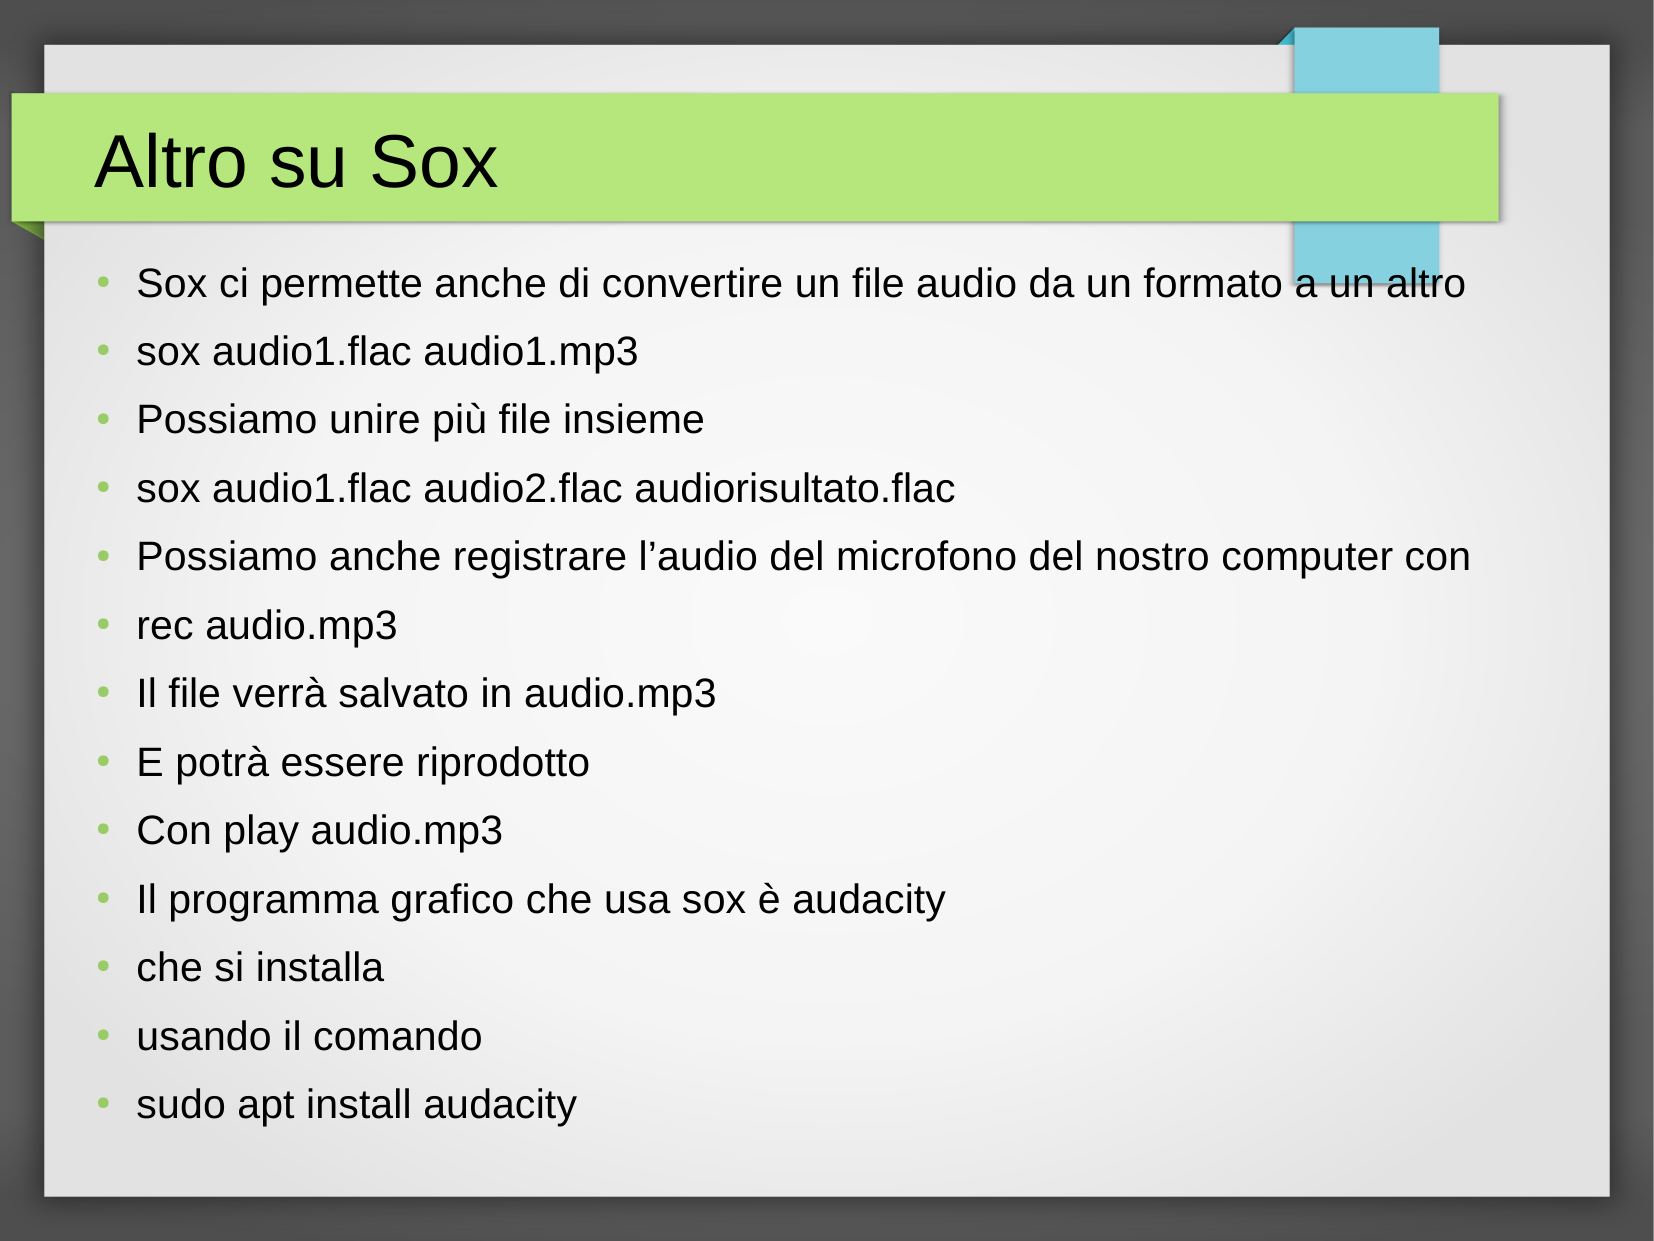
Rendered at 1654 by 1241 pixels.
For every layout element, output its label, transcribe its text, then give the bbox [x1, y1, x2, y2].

title Altro su Sox [94, 101, 1276, 221]
picture [0, 0, 1654, 1241]
list Sox ci permette anche di convertire un file audio da un formato a un altro sox audio1.flac audio1.mp3 Possiamo unire più file insieme sox audio1.flac audio2.flac audiorisultato.flac Possiamo anche registrare l’audio del microfono del nostro computer con rec audio.mp3 Il file verrà salvato in audio.mp3 E potrà essere riprodotto Con play audio.mp3 Il programma grafico che usa sox è audacity che si installa usando il comando sudo apt install audacity [82, 259, 1571, 1146]
